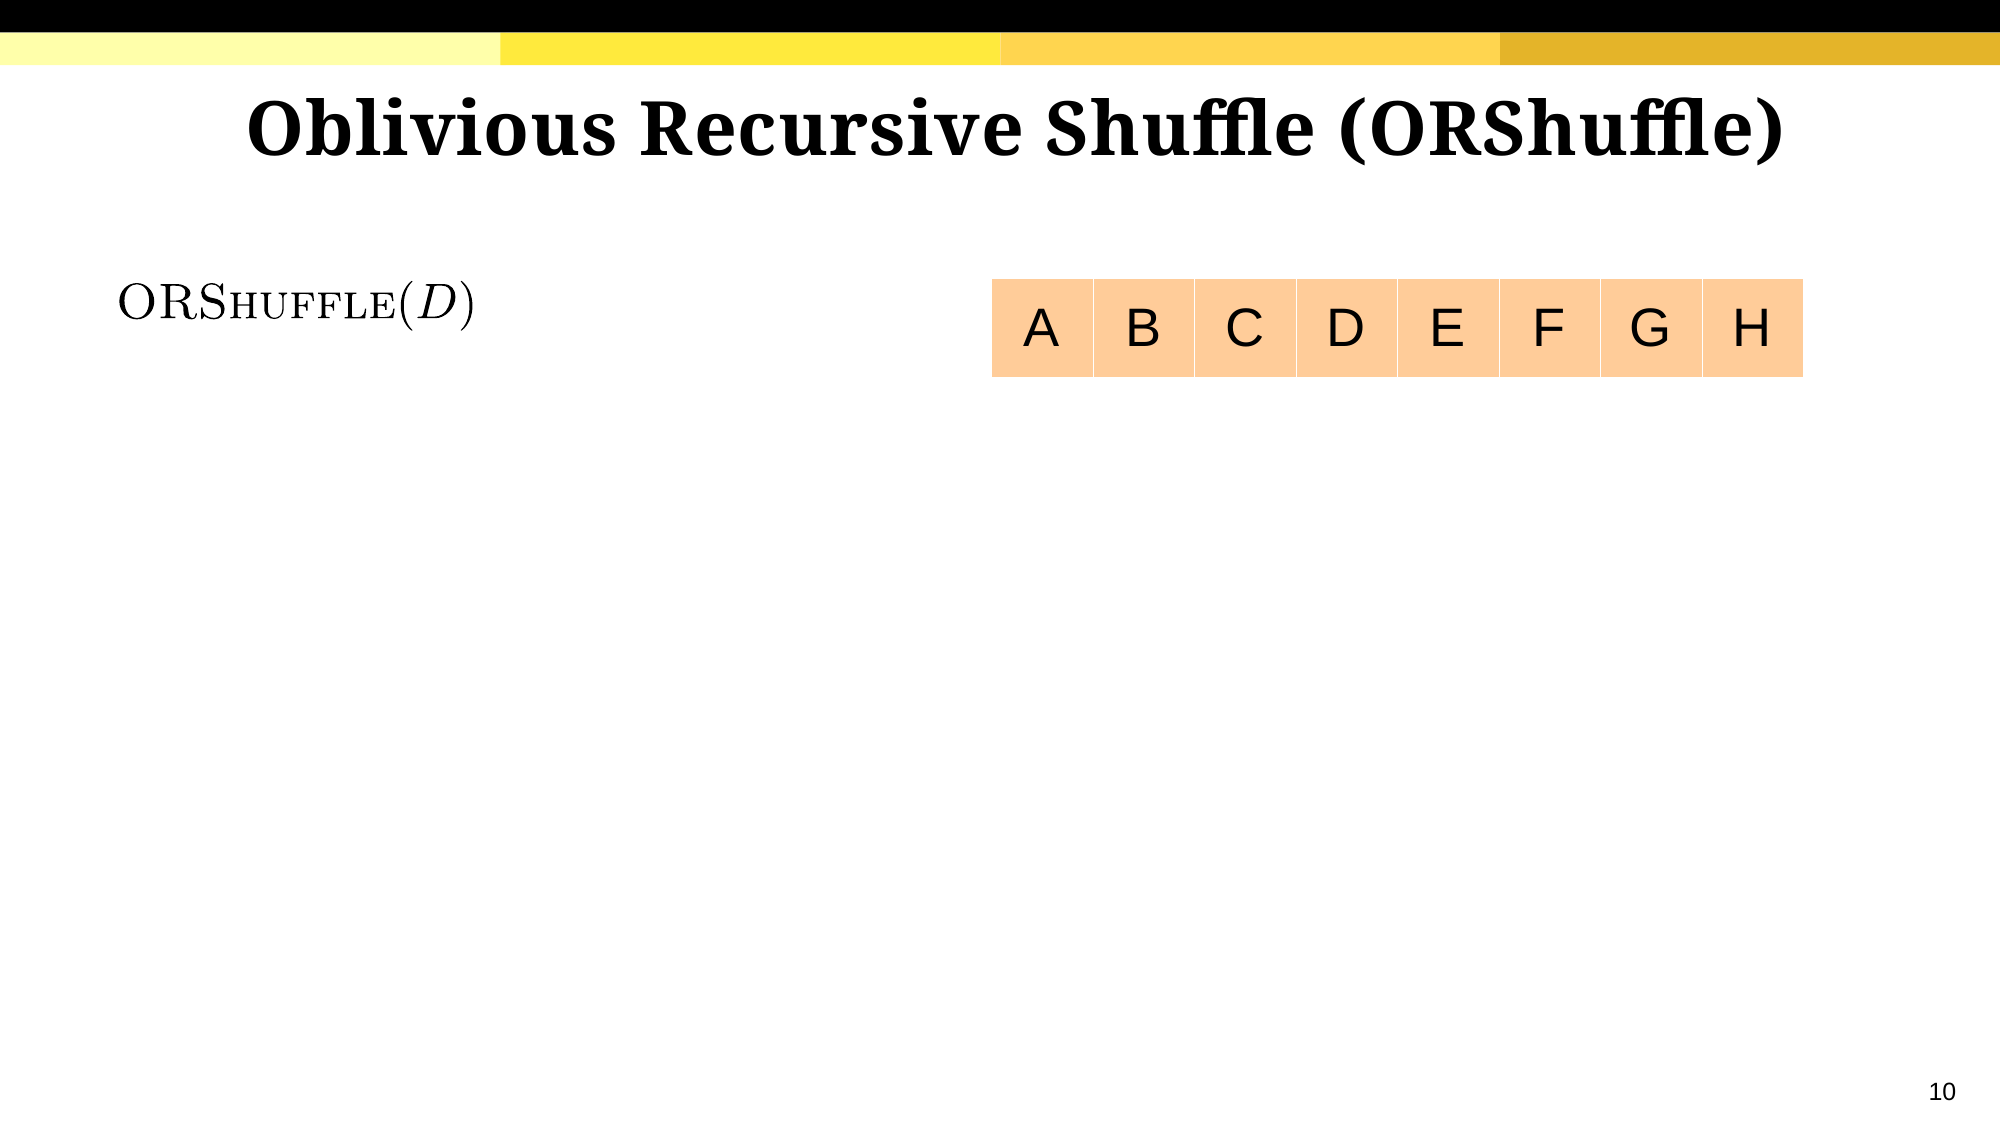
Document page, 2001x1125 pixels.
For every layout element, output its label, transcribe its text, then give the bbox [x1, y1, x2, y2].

text_box [118, 280, 473, 331]
text_box 10 [1913, 1069, 1972, 1113]
title Oblivious Recursive Shuffle (ORShuffle) [48, 59, 1985, 207]
list [47, 259, 1946, 1067]
